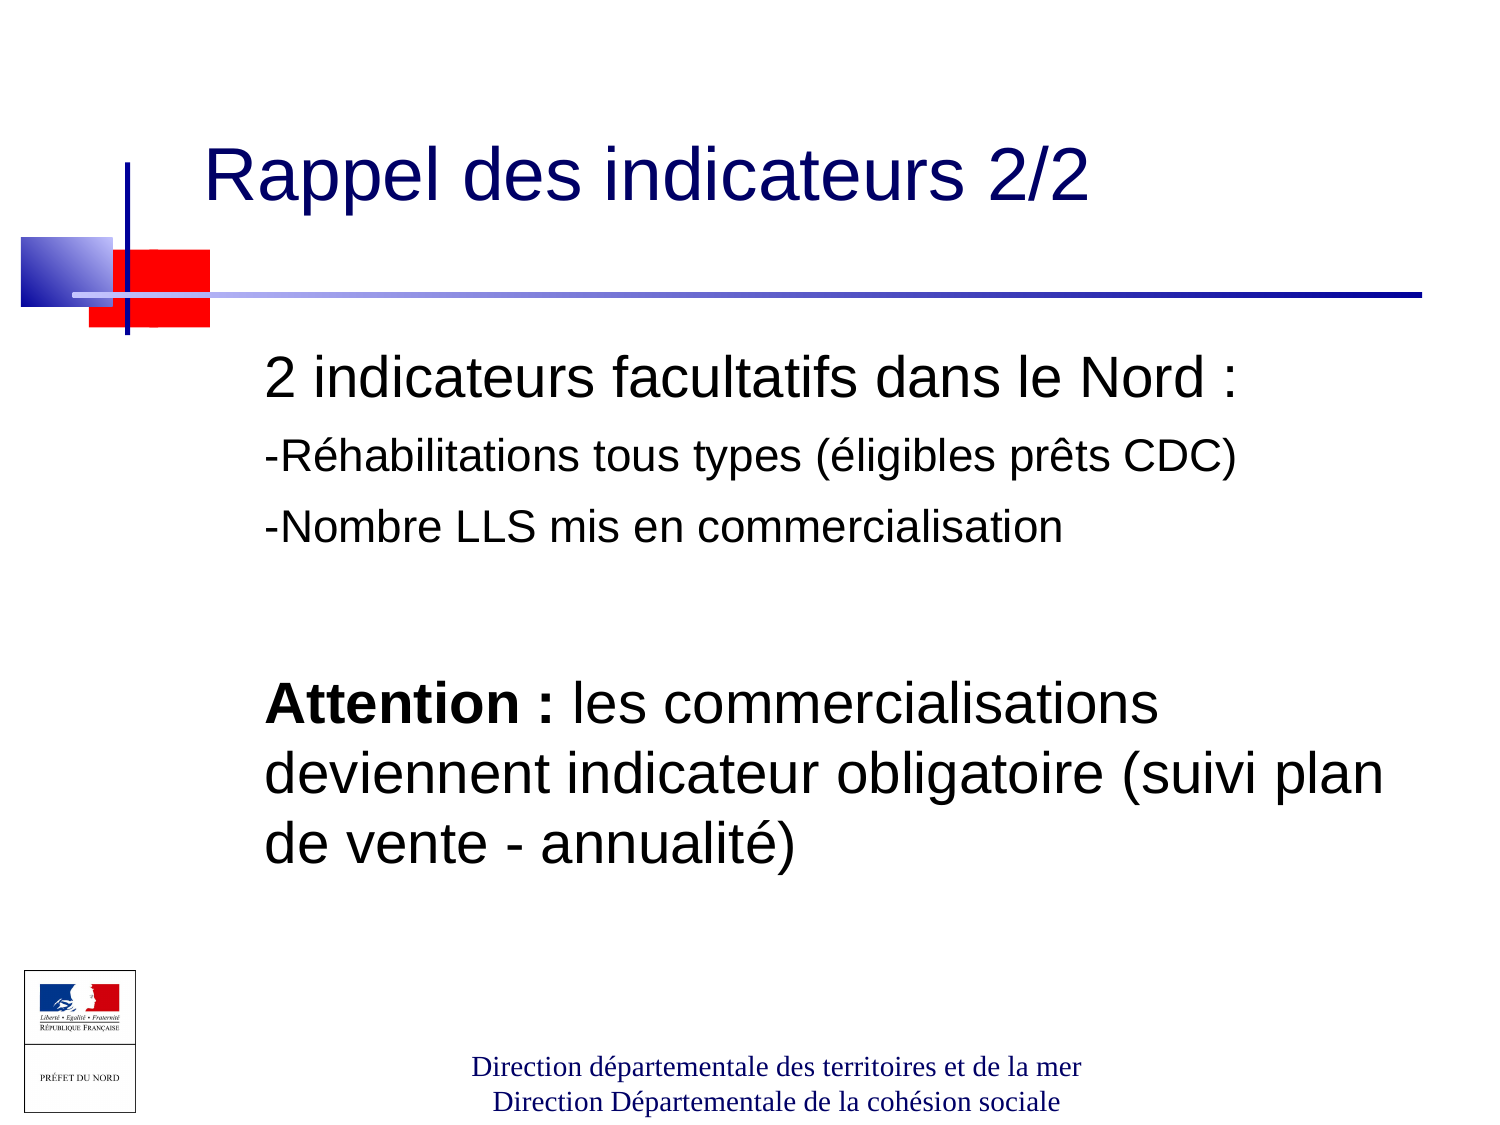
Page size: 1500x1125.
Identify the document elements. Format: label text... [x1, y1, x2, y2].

title Rappel des indicateurs 2/2 [188, 53, 1467, 289]
list 2 indicateurs facultatifs dans le Nord : -Réhabilitations tous types (éligibles prêts CDC) -Nombre LLS mis en commercialisation Attention : les commercialisations deviennent indicateur obligatoire (suivi plan de vente - annualité) [193, 331, 1469, 1020]
picture [24, 970, 136, 1113]
